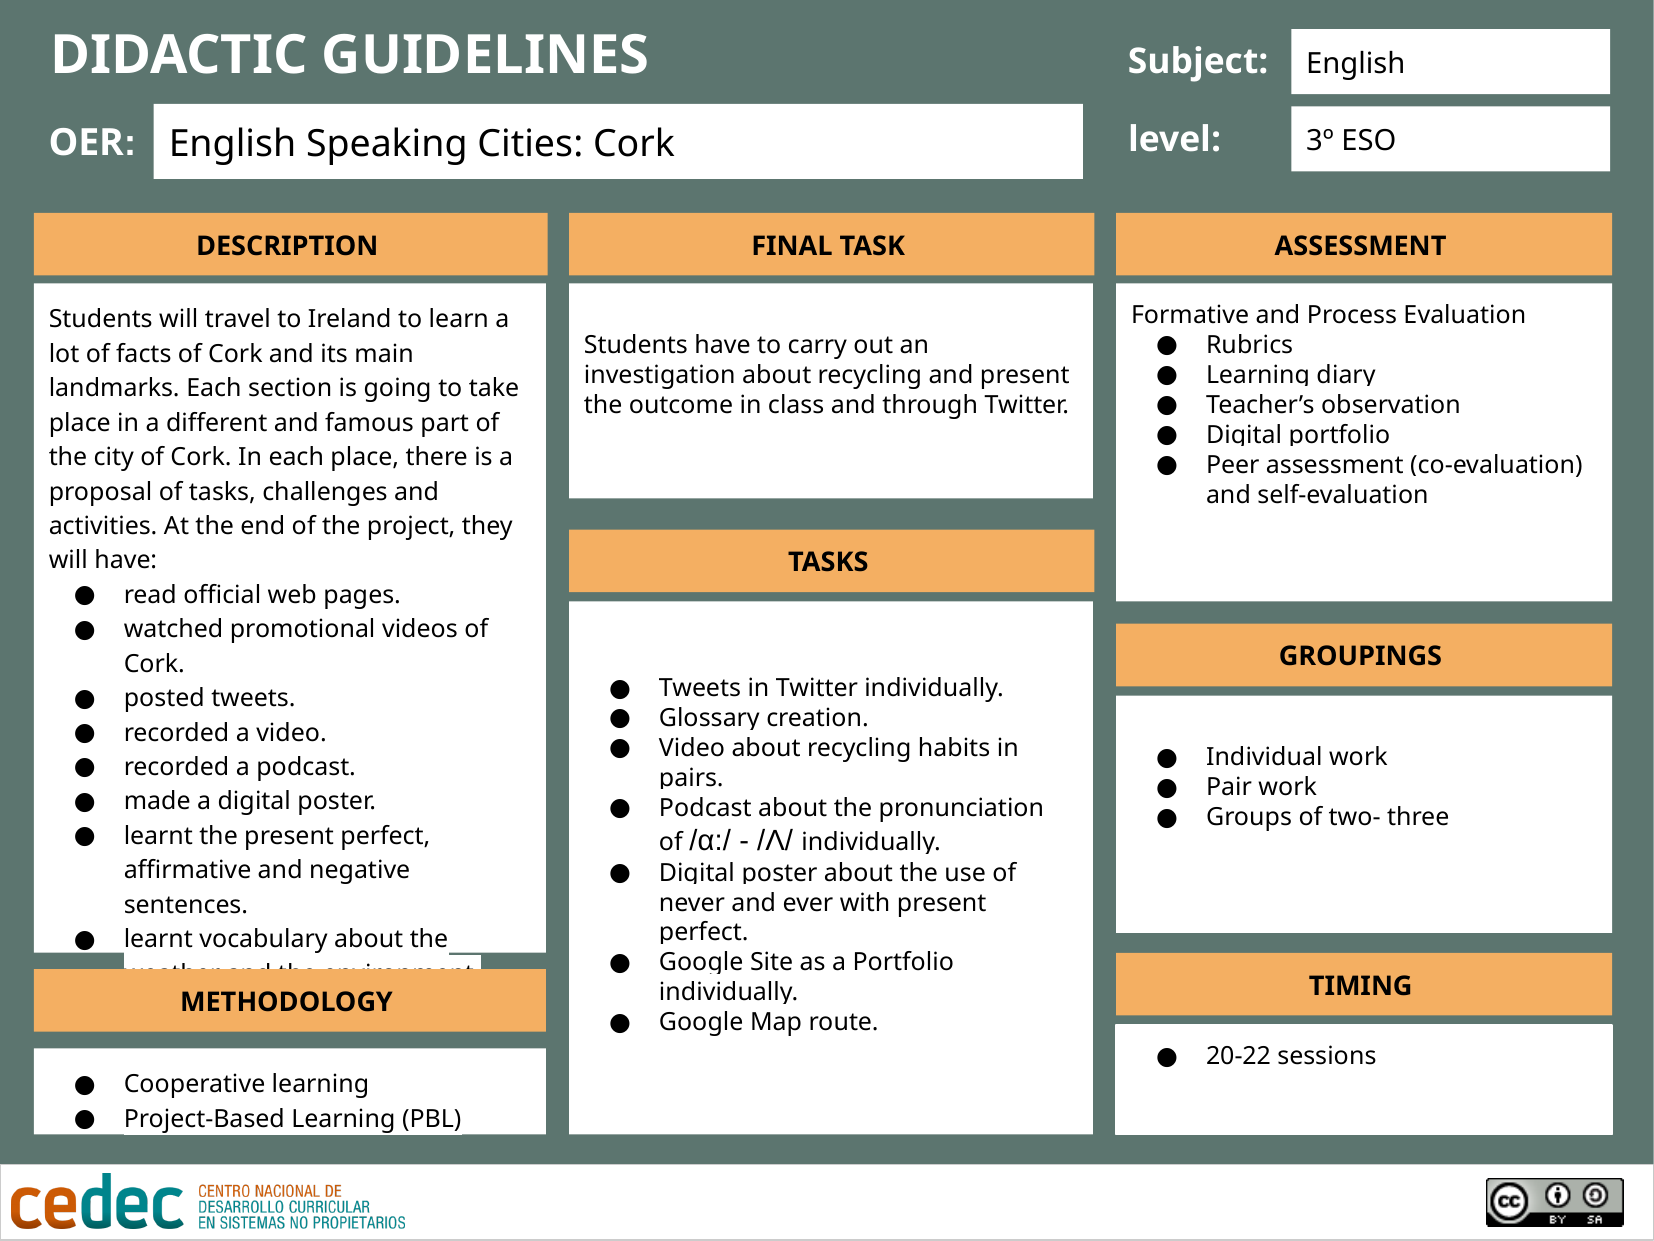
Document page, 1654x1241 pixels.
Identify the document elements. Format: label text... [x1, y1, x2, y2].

text_box 3º ESO [1291, 106, 1611, 172]
text_box FINAL TASK [569, 212, 1095, 276]
text_box DIDACTIC GUIDELINES [35, 11, 1028, 110]
text_box TIMING [1116, 952, 1613, 1016]
text_box Subject: [1113, 30, 1291, 94]
text_box Tweets in Twitter individually. Glossary creation. Video about recycling habits in pairs. Podcast about the pronunciation of /α:/ - /Λ/ individually. Digital poster about the use of never and ever with present perfect. Google Site as a Portfolio individually. Google Map route. [569, 601, 1093, 1135]
text_box TASKS [569, 529, 1095, 593]
text_box Formative and Process Evaluation Rubrics Learning diary Teacher’s observation Digital portfolio Peer assessment (co-evaluation) and self-evaluation [1116, 283, 1613, 602]
text_box English Speaking Cities: Cork [153, 103, 1083, 179]
text_box 20-22 sessions [1116, 1024, 1613, 1135]
text_box Cooperative learning Project-Based Learning (PBL) [33, 1048, 546, 1135]
text_box English [1291, 29, 1611, 95]
text_box DESCRIPTION [33, 212, 548, 276]
text_box GROUPINGS [1116, 623, 1613, 687]
text_box Individual work Pair work Groups of two- three [1116, 695, 1613, 933]
text_box Students have to carry out an investigation about recycling and present the outcome in class and through Twitter. [569, 283, 1093, 499]
text_box Students will travel to Ireland to learn a lot of facts of Cork and its main landmarks. Each section is going to take place in a different and famous part of the city of Cork. In each place, there is a proposal of tasks, challenges and activities. At the end of the project, they will have: read official web pages. watched promotional videos of Cork. posted tweets. recorded a video. recorded a podcast. made a digital poster. learnt the present perfect, affirmative and negative sentences. learnt vocabulary about the weather and the environment. [33, 283, 546, 953]
picture [1486, 1178, 1624, 1227]
text_box ASSESSMENT [1116, 212, 1613, 276]
picture [11, 1173, 405, 1229]
text_box METHODOLOGY [33, 969, 546, 1032]
text_box [0, 1164, 1654, 1241]
text_box level: [1113, 109, 1303, 173]
text_box OER: [33, 110, 153, 174]
